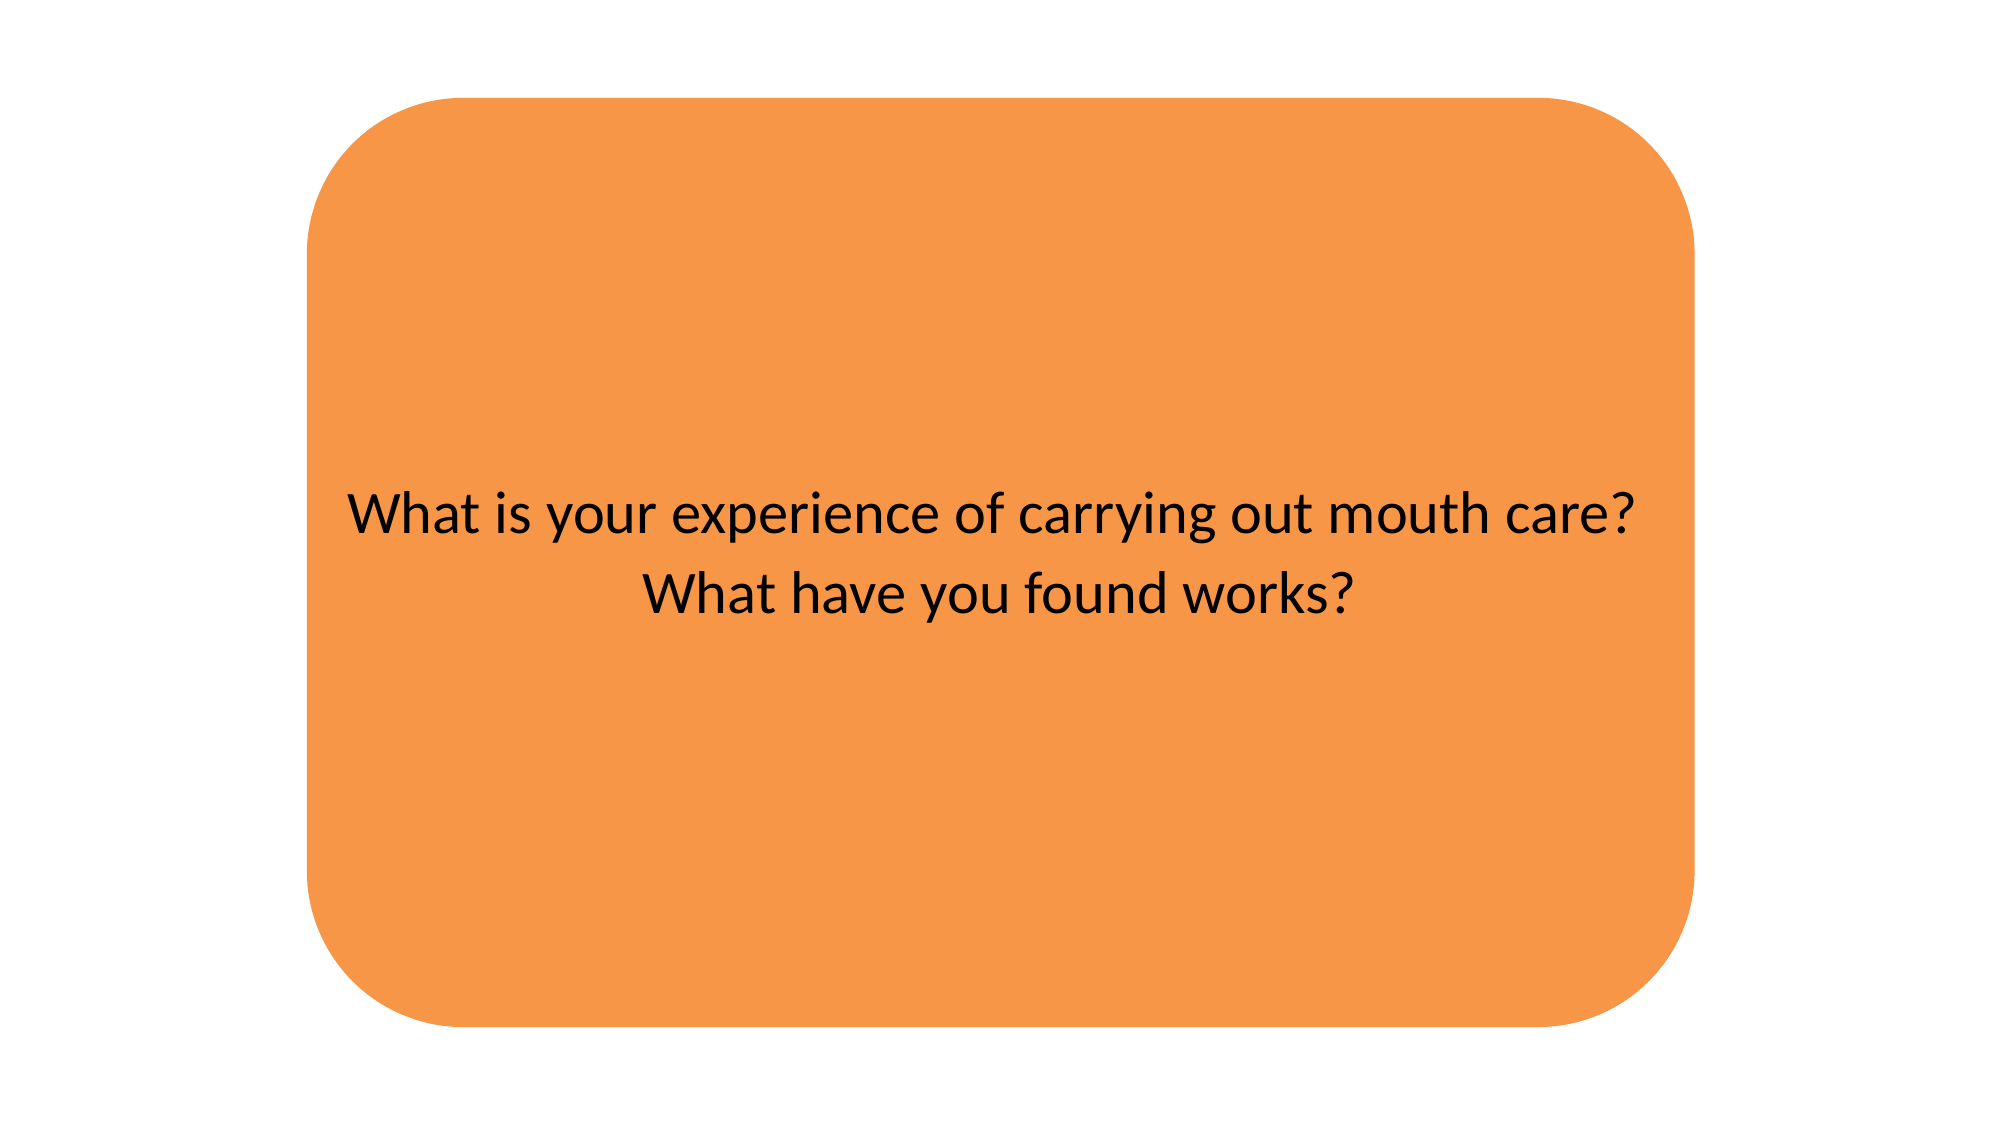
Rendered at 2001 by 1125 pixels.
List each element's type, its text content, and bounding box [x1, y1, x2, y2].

text_box [308, 99, 1693, 1025]
list What is your experience of carrying out mouth care? What have you found works? [324, 474, 1675, 636]
